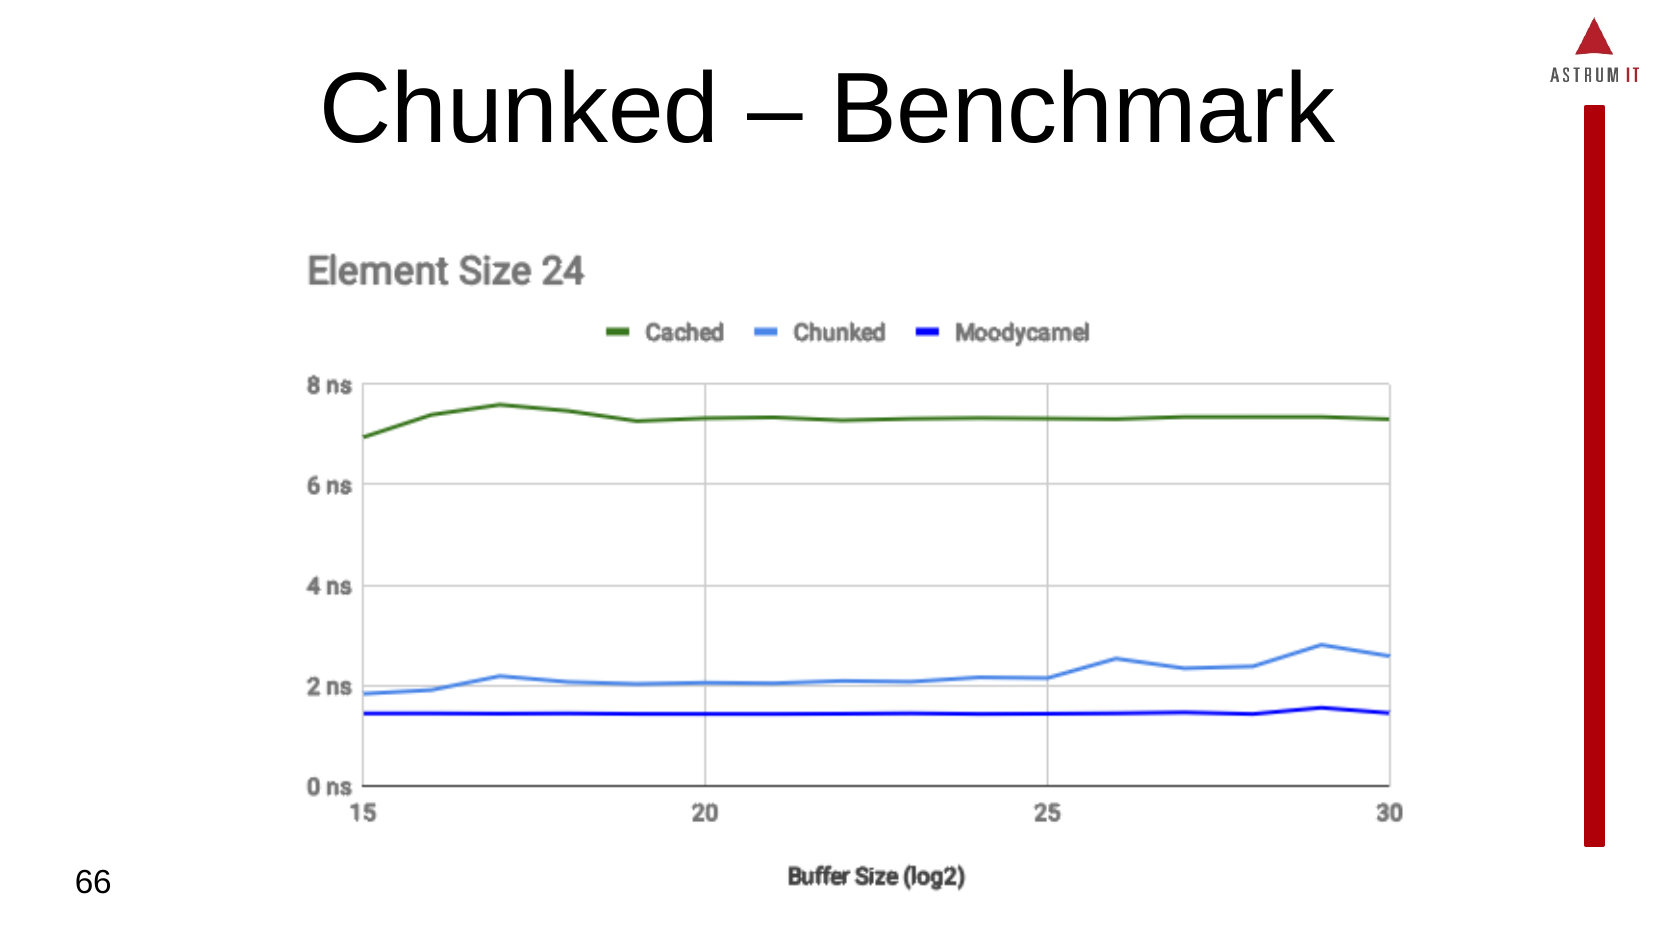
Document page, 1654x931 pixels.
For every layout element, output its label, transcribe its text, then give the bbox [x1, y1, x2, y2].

picture [270, 210, 1426, 926]
picture [1550, 17, 1639, 82]
title Chunked – Benchmark [114, 30, 1541, 186]
